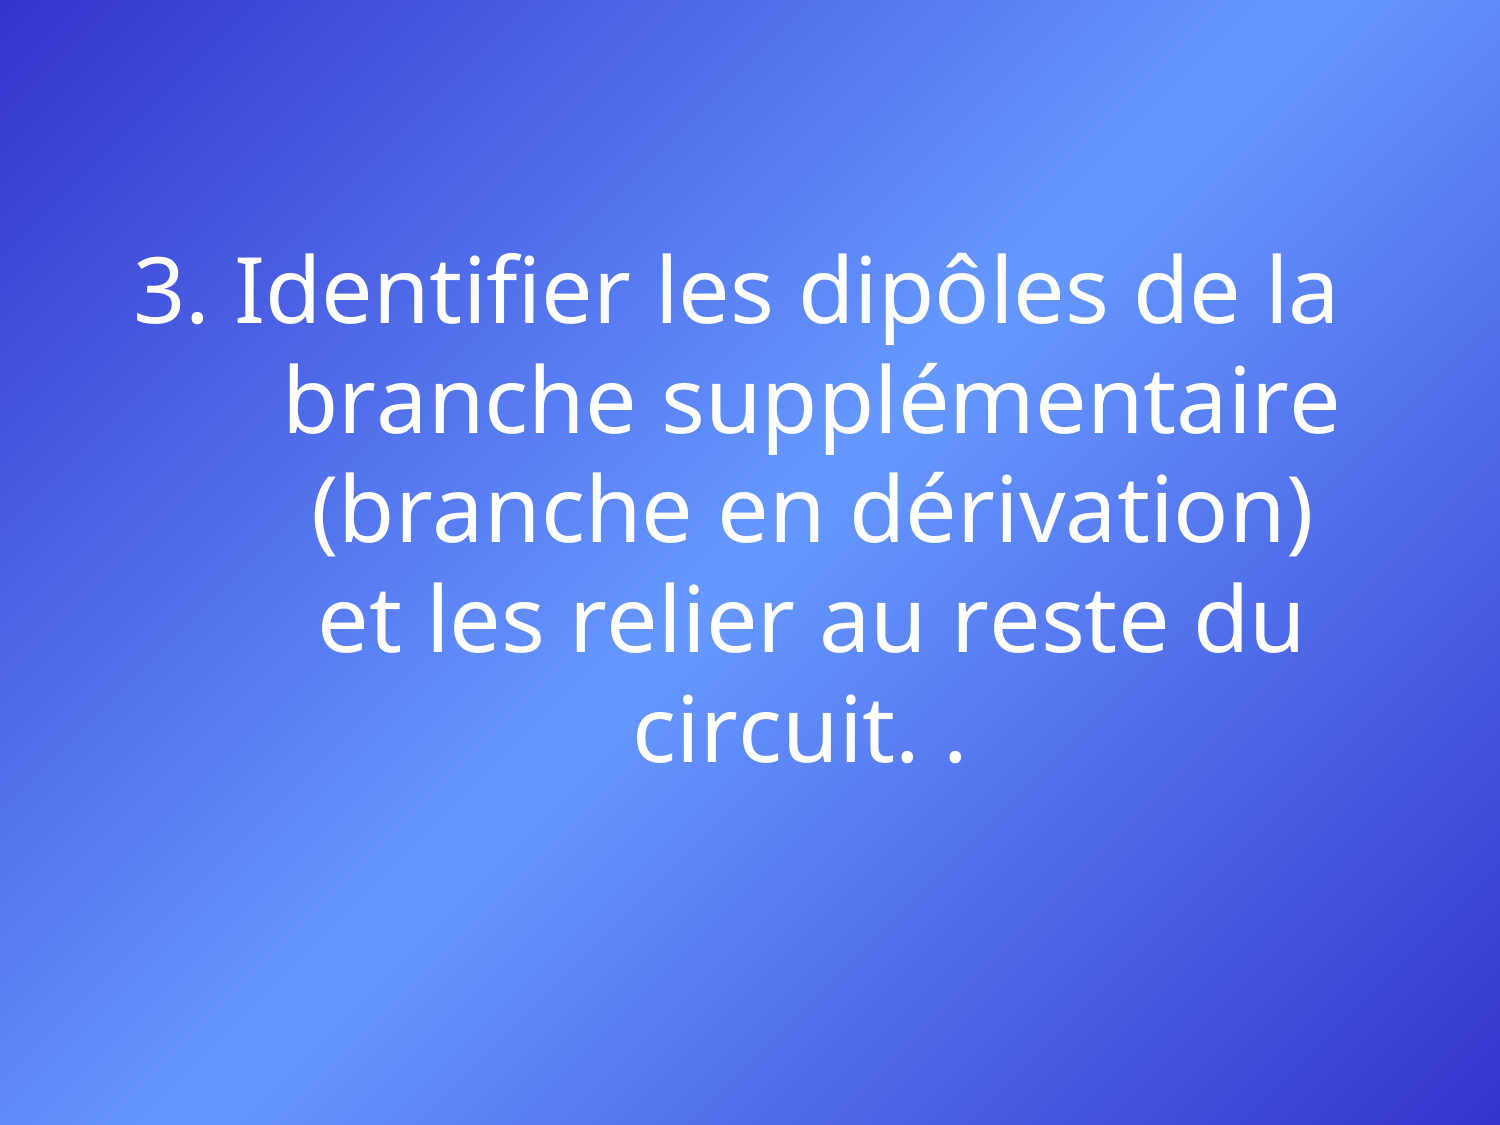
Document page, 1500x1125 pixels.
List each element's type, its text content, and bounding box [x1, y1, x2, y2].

title 3. Identifier les dipôles de la branche supplémentaire (branche en dérivation) et les relier au reste du circuit. . [100, 160, 1376, 852]
